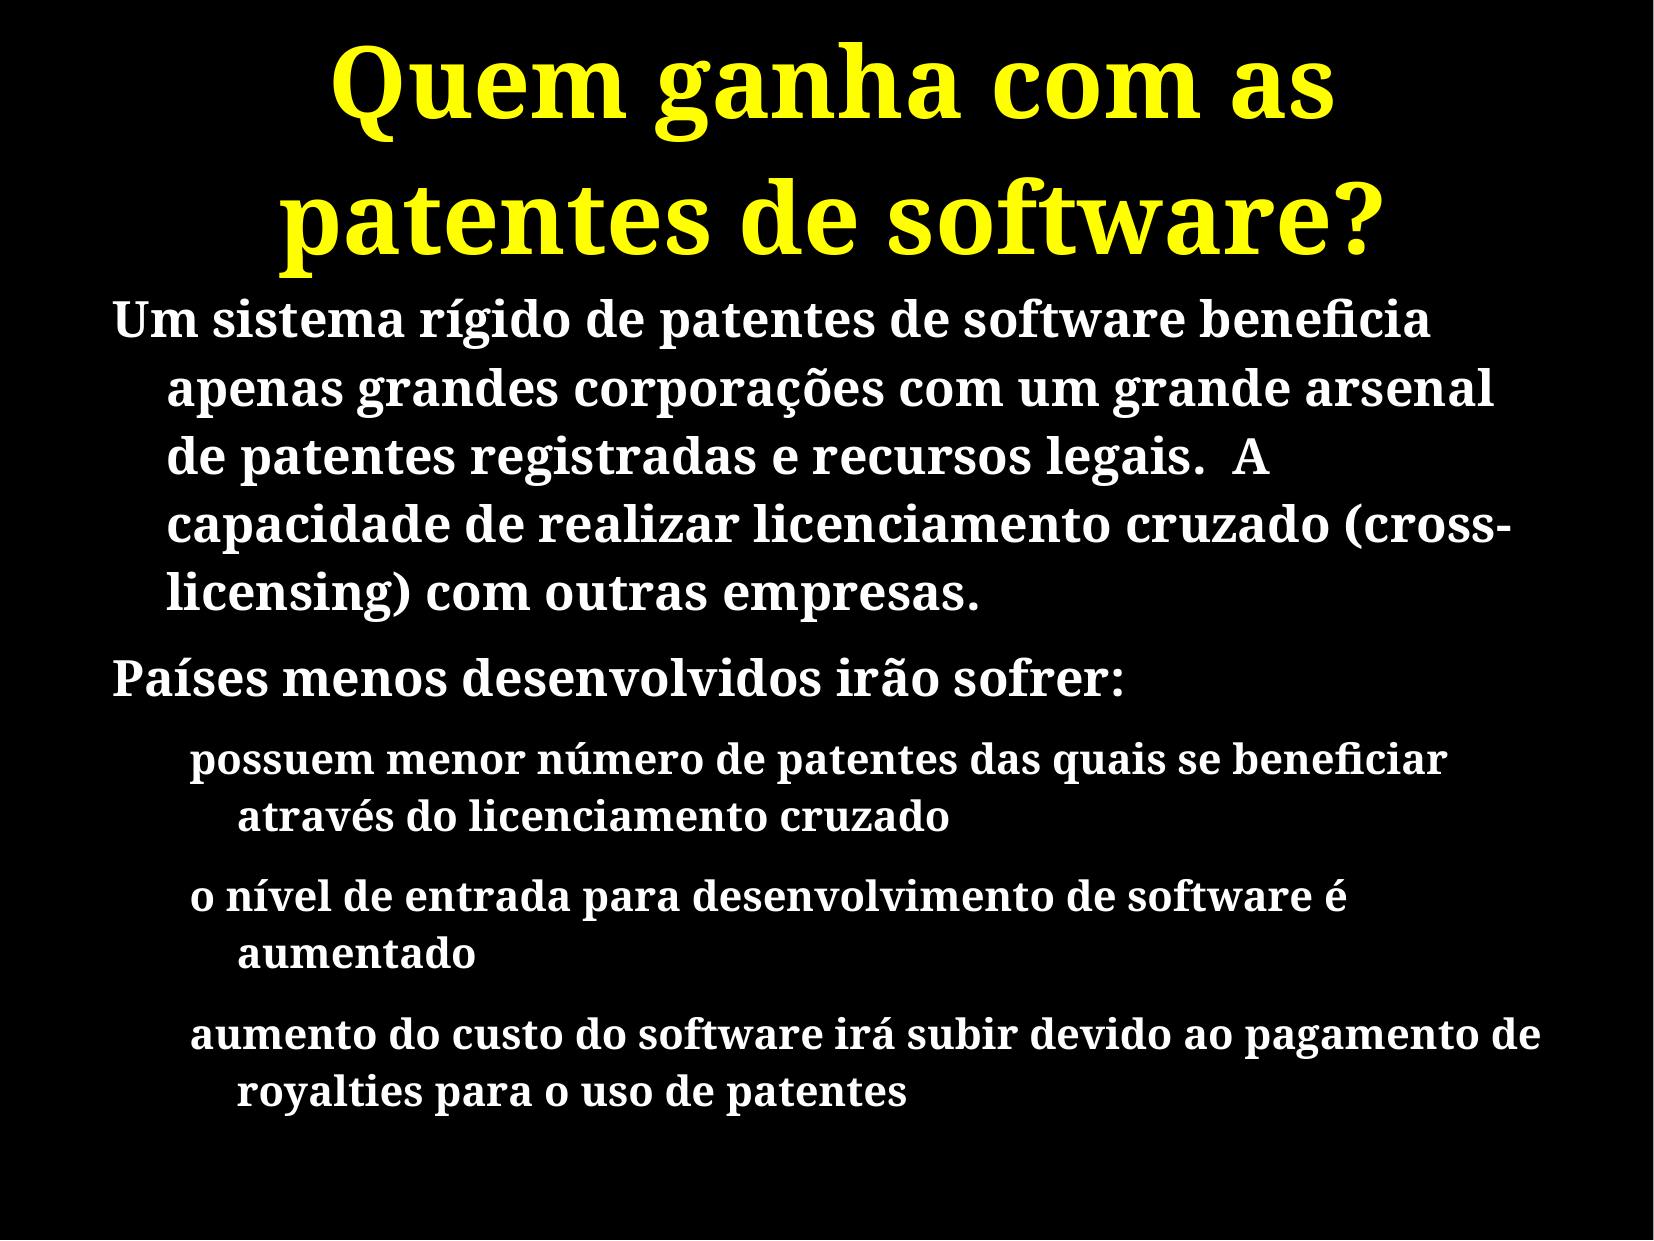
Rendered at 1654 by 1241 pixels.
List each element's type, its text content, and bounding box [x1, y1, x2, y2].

list Um sistema rígido de patentes de software beneficia apenas grandes corporações com um grande arsenal de patentes registradas e recursos legais. A capacidade de realizar licenciamento cruzado (cross-licensing) com outras empresas. Países menos desenvolvidos irão sofrer: possuem menor número de patentes das quais se beneficiar através do licenciamento cruzado o nível de entrada para desenvolvimento de software é aumentado aumento do custo do software irá subir devido ao pagamento de royalties para o uso de patentes [95, 284, 1563, 1138]
title Quem ganha com as patentes de software? [198, 0, 1469, 284]
